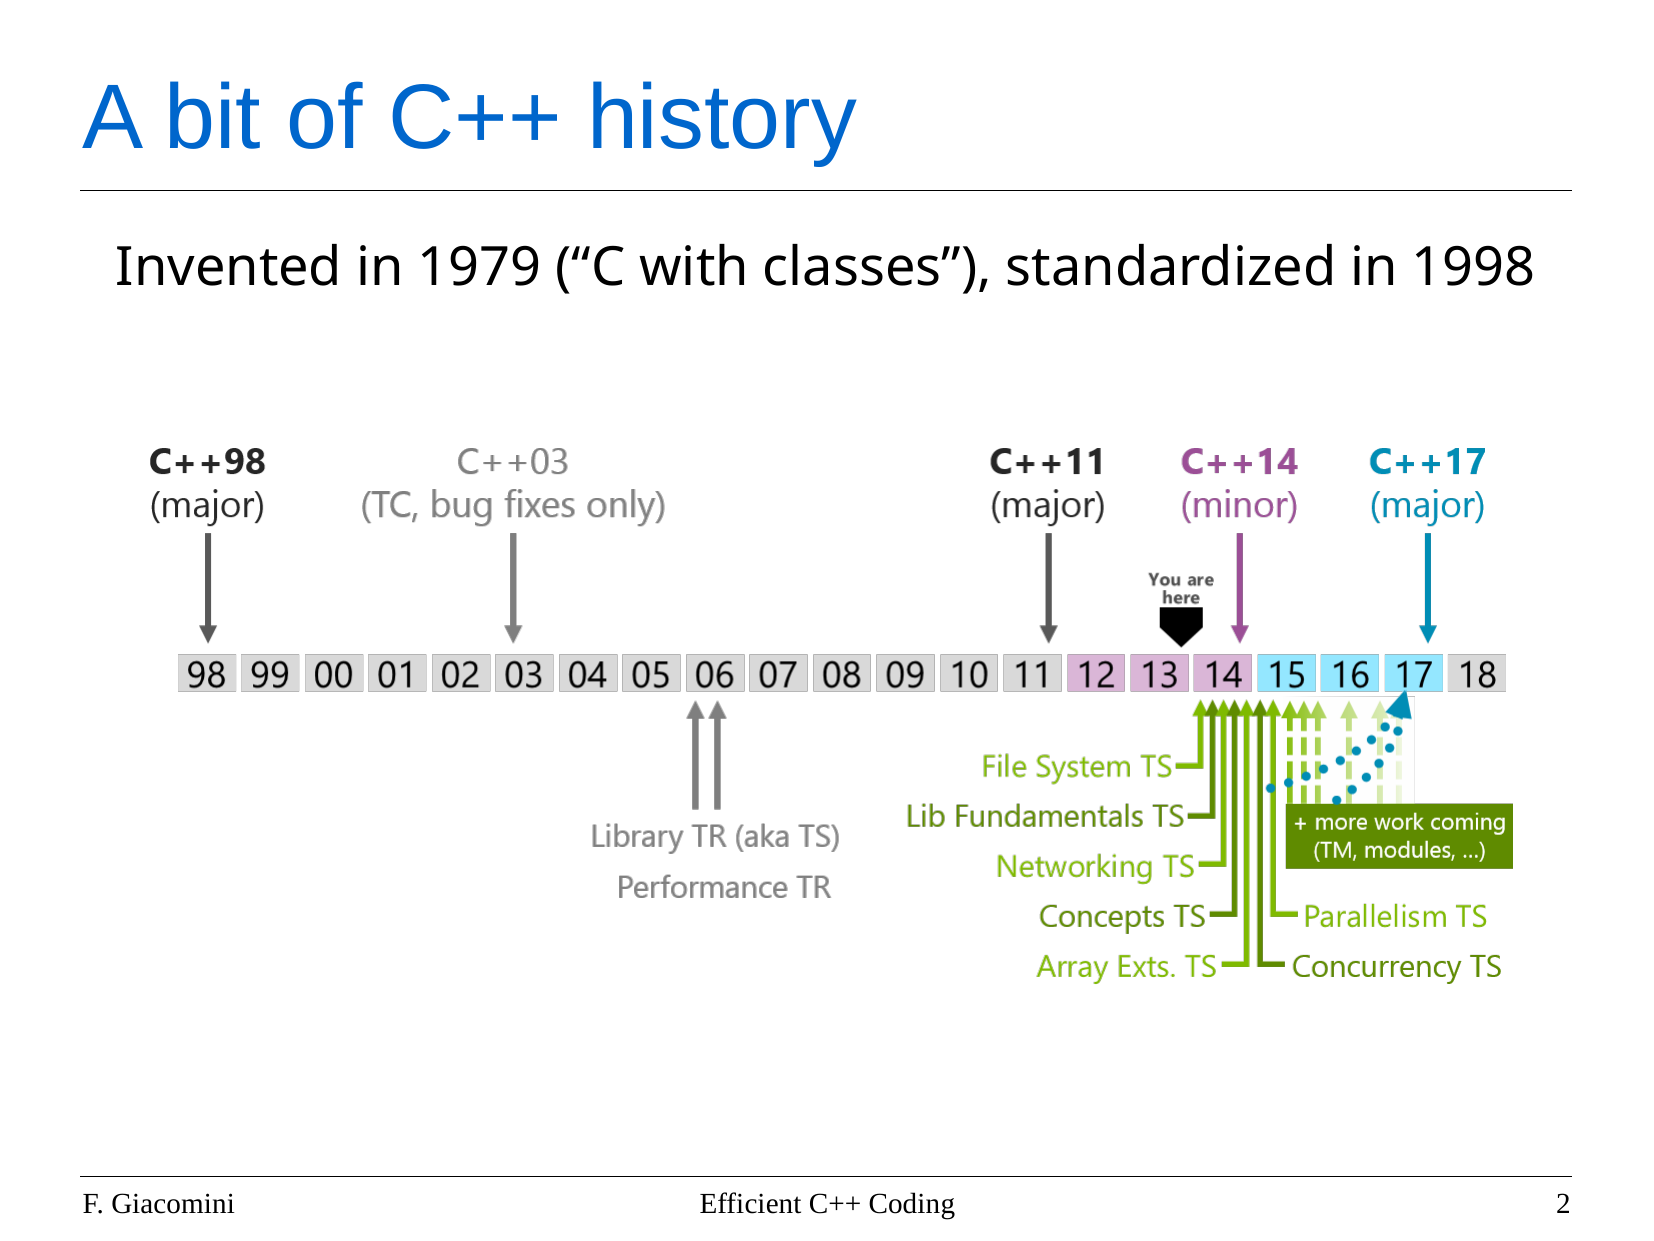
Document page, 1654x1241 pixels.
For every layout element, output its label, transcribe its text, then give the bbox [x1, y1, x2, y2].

picture [126, 425, 1527, 1003]
title A bit of C++ history [82, 49, 1571, 184]
list Invented in 1979 (“C with classes”), standardized in 1998 [82, 227, 1571, 1149]
